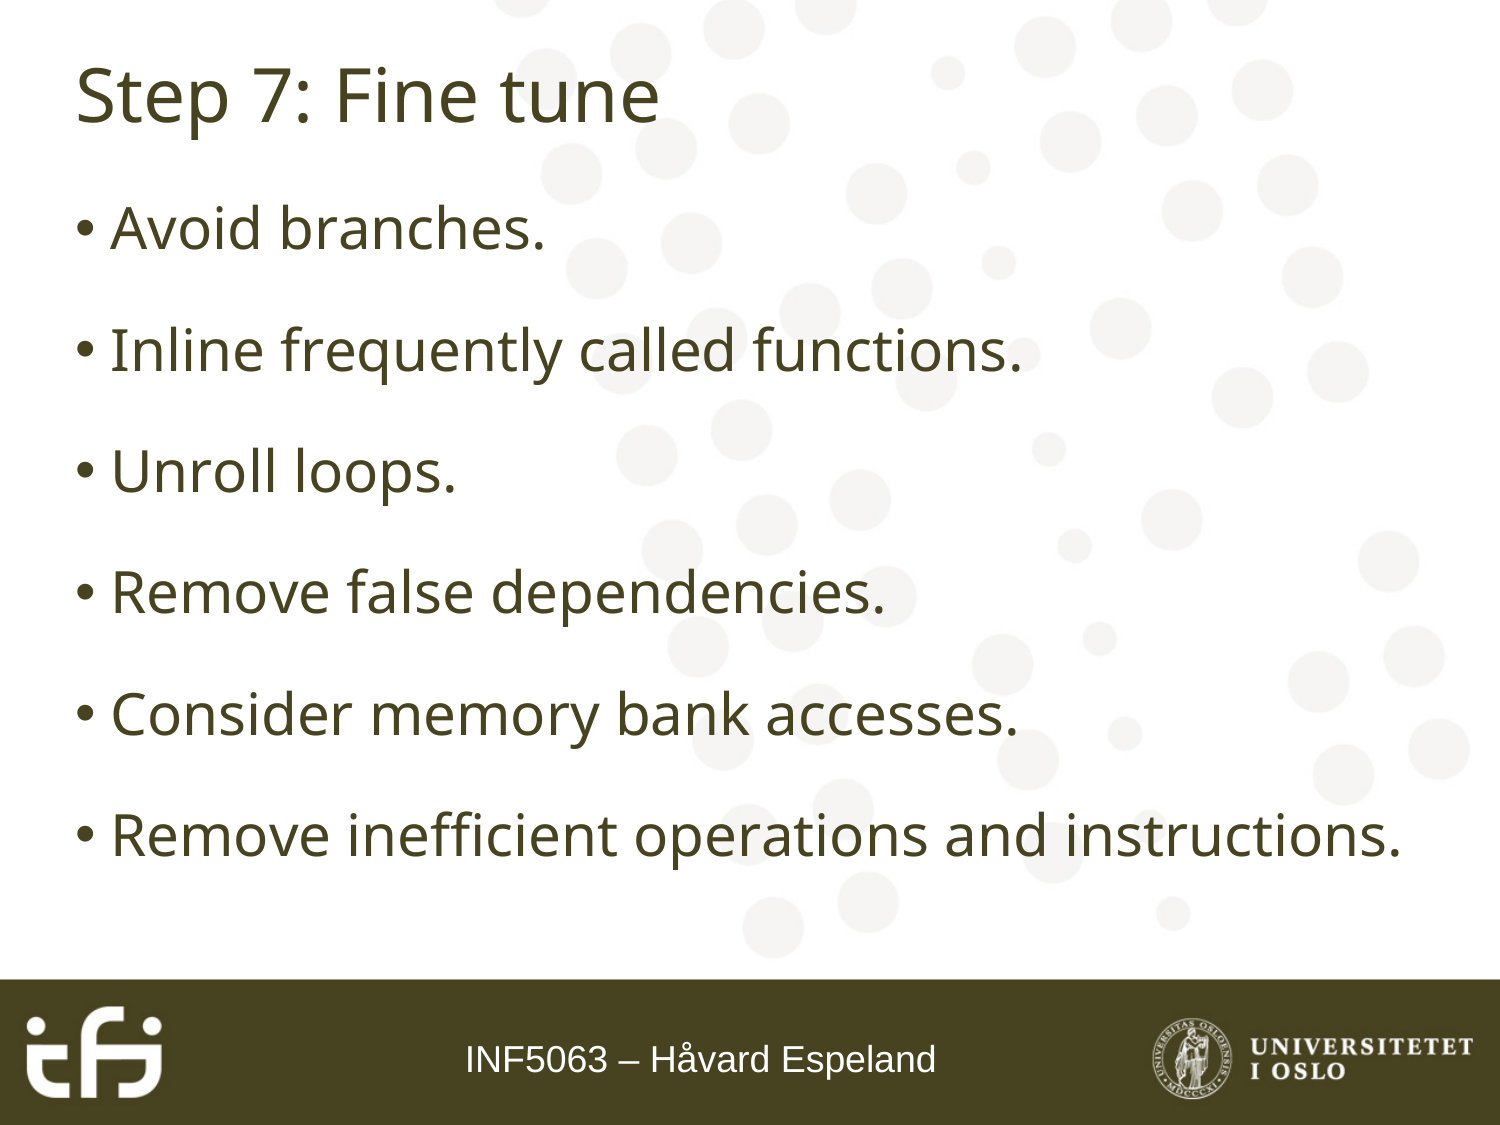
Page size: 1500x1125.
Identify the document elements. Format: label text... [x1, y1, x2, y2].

title Step 7: Fine tune [75, 40, 1426, 146]
list Avoid branches. Inline frequently called functions. Unroll loops. Remove false dependencies. Consider memory bank accesses. Remove inefficient operations and instructions. [75, 187, 1426, 938]
picture [0, 0, 1500, 1125]
